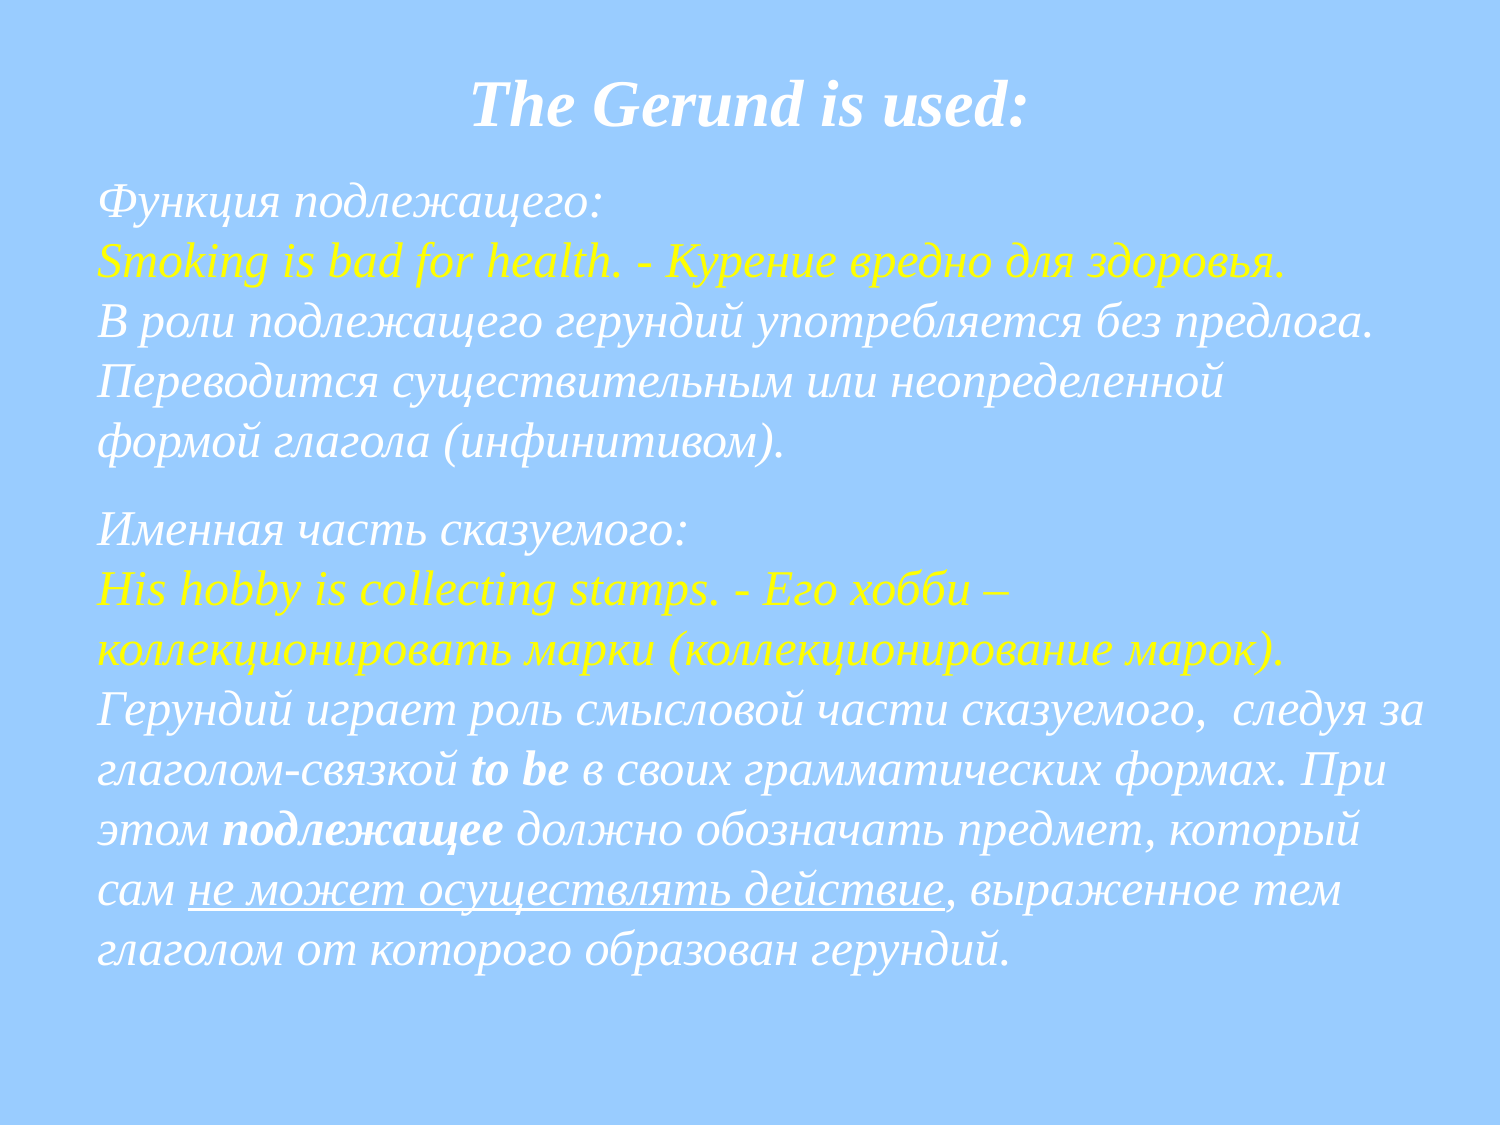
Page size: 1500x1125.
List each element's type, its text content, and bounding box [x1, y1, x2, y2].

text_box Именная часть сказуемого: His hobby is collecting stamps. - Его хобби – коллекционировать марки (коллекционирование марок). Герундий играет роль смысловой части сказуемого, следуя за глаголом-связкой to be в своих грамматических формах. При этом подлежащее должно обозначать предмет, который сам не может осуществлять действие, выраженное тем глаголом от которого образован герундий. [82, 480, 1442, 984]
text_box Функция подлежащего: Smoking is bad for health. - Курение вредно для здоровья. В роли подлежащего герундий употребляется без предлога. Переводится существительным или неопределенной формой глагола (инфинитивом). [82, 152, 1395, 475]
title The Gerund is used: [75, 45, 1425, 256]
